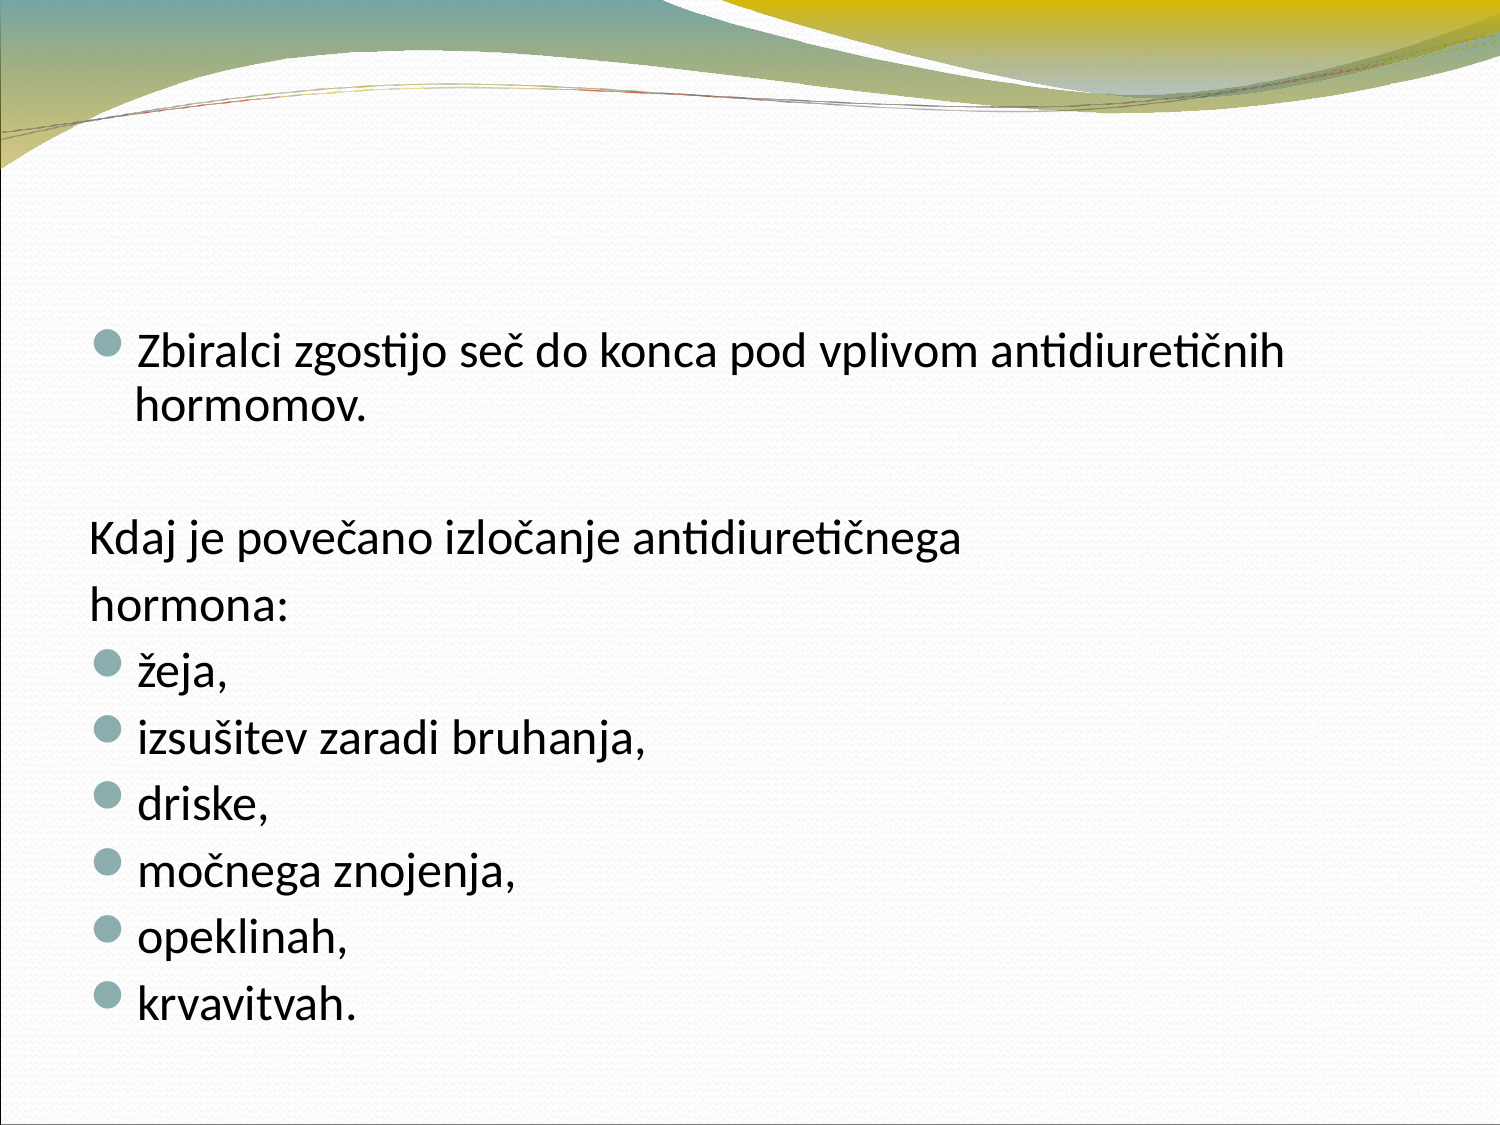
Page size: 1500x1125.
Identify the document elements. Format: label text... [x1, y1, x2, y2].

text_box Zbiralci zgostijo seč do konca pod vplivom antidiuretičnih hormomov. Kdaj je povečano izločanje antidiuretičnega hormona: žeja, izsušitev zaradi bruhanja, driske, močnega znojenja, opeklinah, krvavitvah. [74, 317, 1425, 1125]
picture [0, 0, 1500, 1125]
